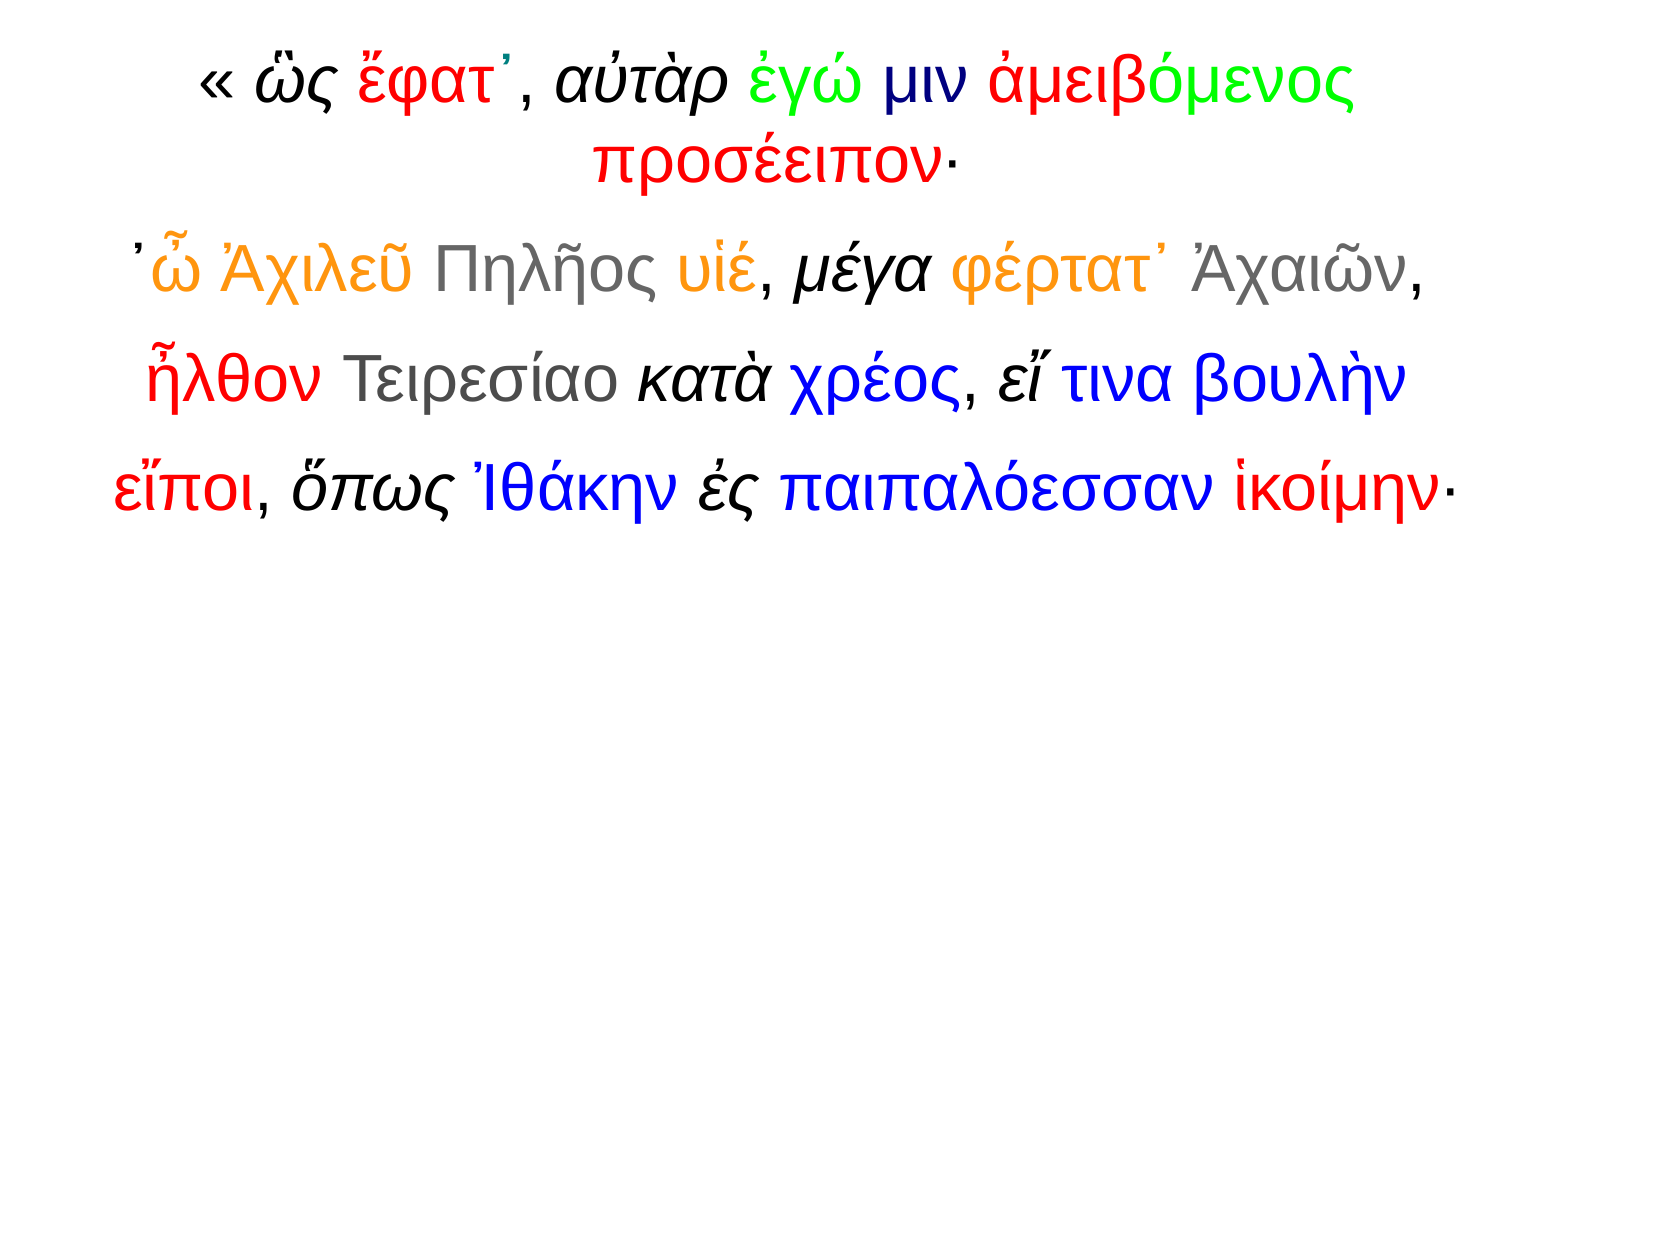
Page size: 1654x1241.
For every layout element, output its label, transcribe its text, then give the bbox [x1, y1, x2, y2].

list « ὣς ἔφατ᾽, αὐτὰρ ἐγώ μιν ἀμειβόμενος προσέειπον· ᾽ὦ Ἀχιλεῦ Πηλῆος υἱέ, μέγα φέρτατ᾽ Ἀχαιῶν, ἦλθον Τειρεσίαο κατὰ χρέος, εἴ τινα βουλὴν εἴποι, ὅπως Ἰθάκην ἐς παιπαλόεσσαν ἱκοίμην· [94, 35, 1560, 1111]
